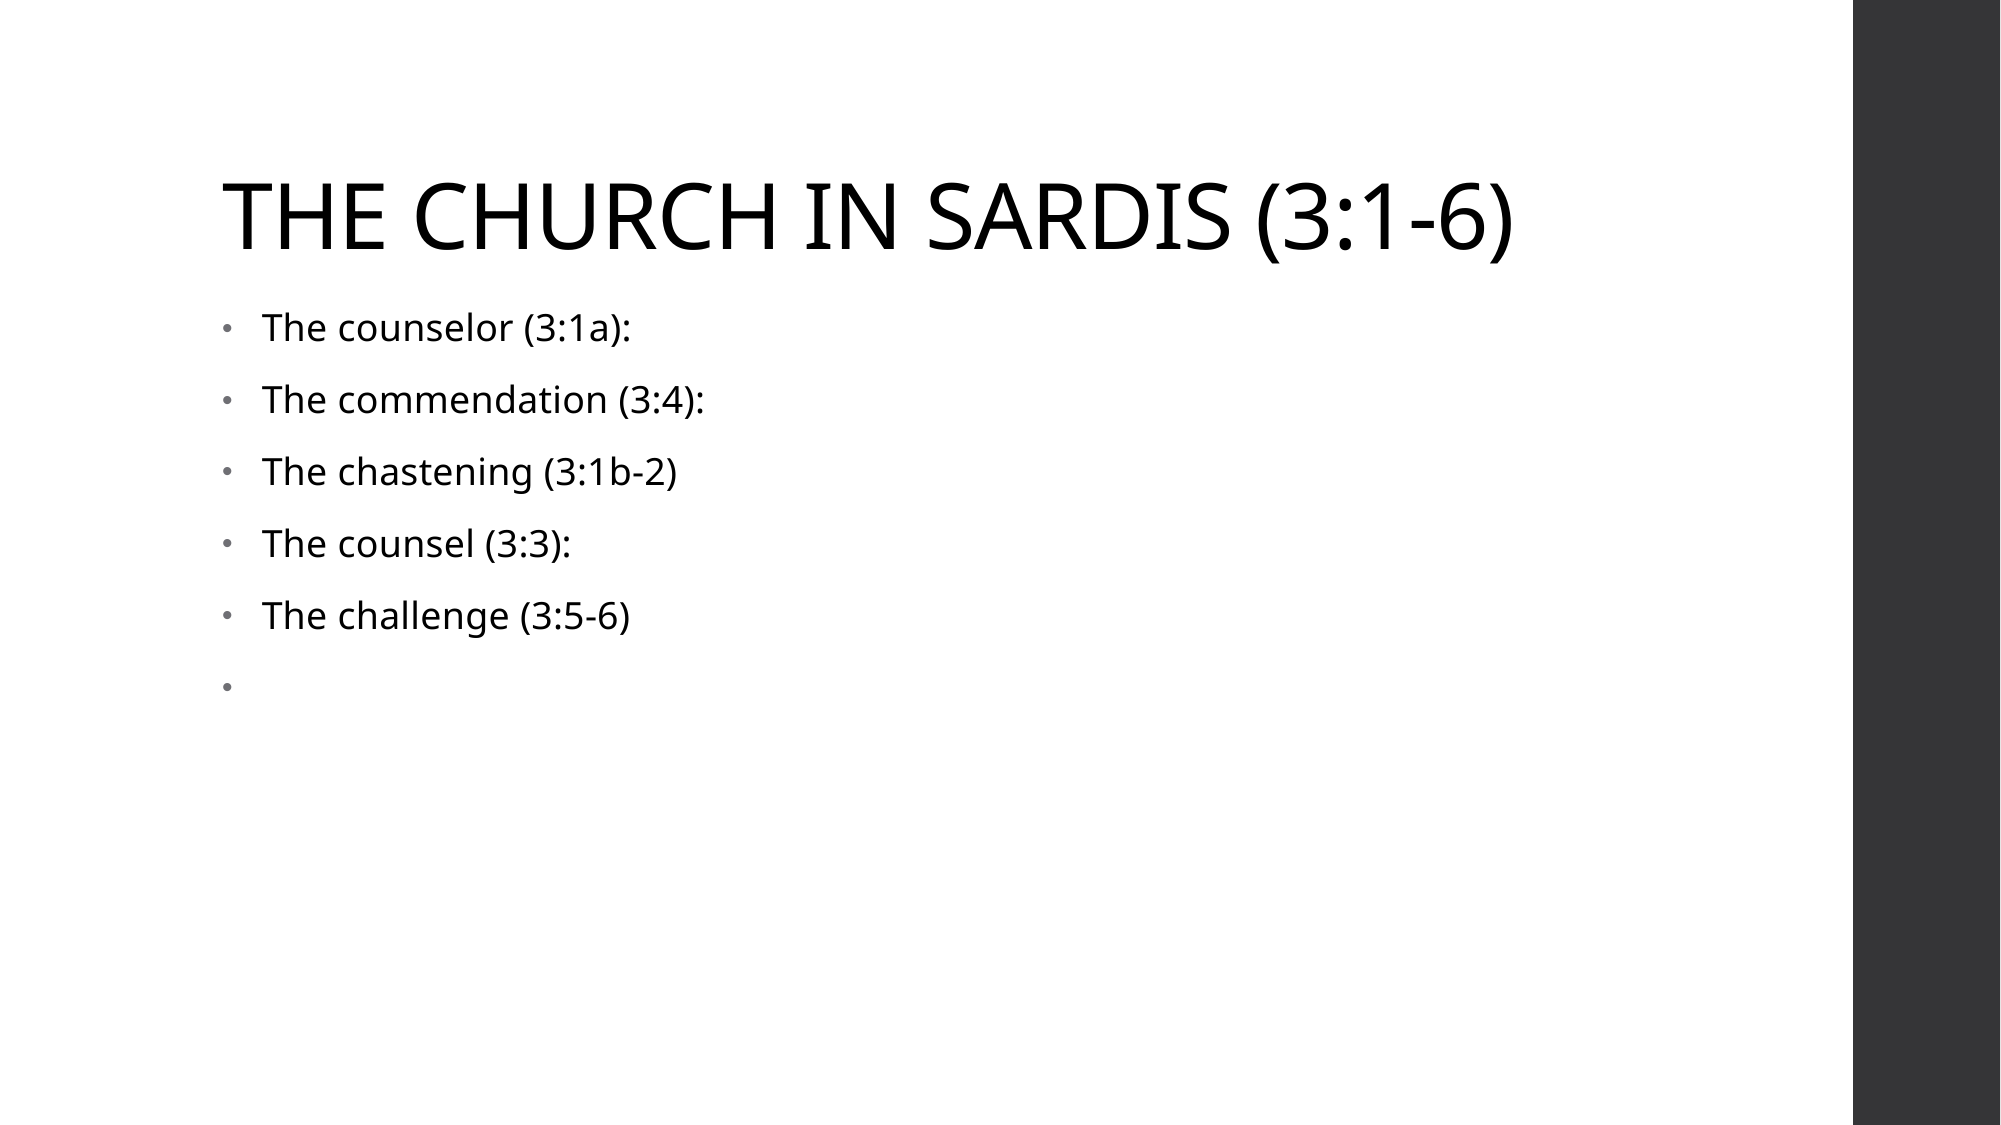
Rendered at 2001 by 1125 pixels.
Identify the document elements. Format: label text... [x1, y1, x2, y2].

title THE CHURCH IN SARDIS (3:1-6) [206, 60, 1797, 278]
list The counselor (3:1a): The commendation (3:4): The chastening (3:1b-2) The counsel (3:3): The challenge (3:5-6) [206, 299, 1617, 1014]
